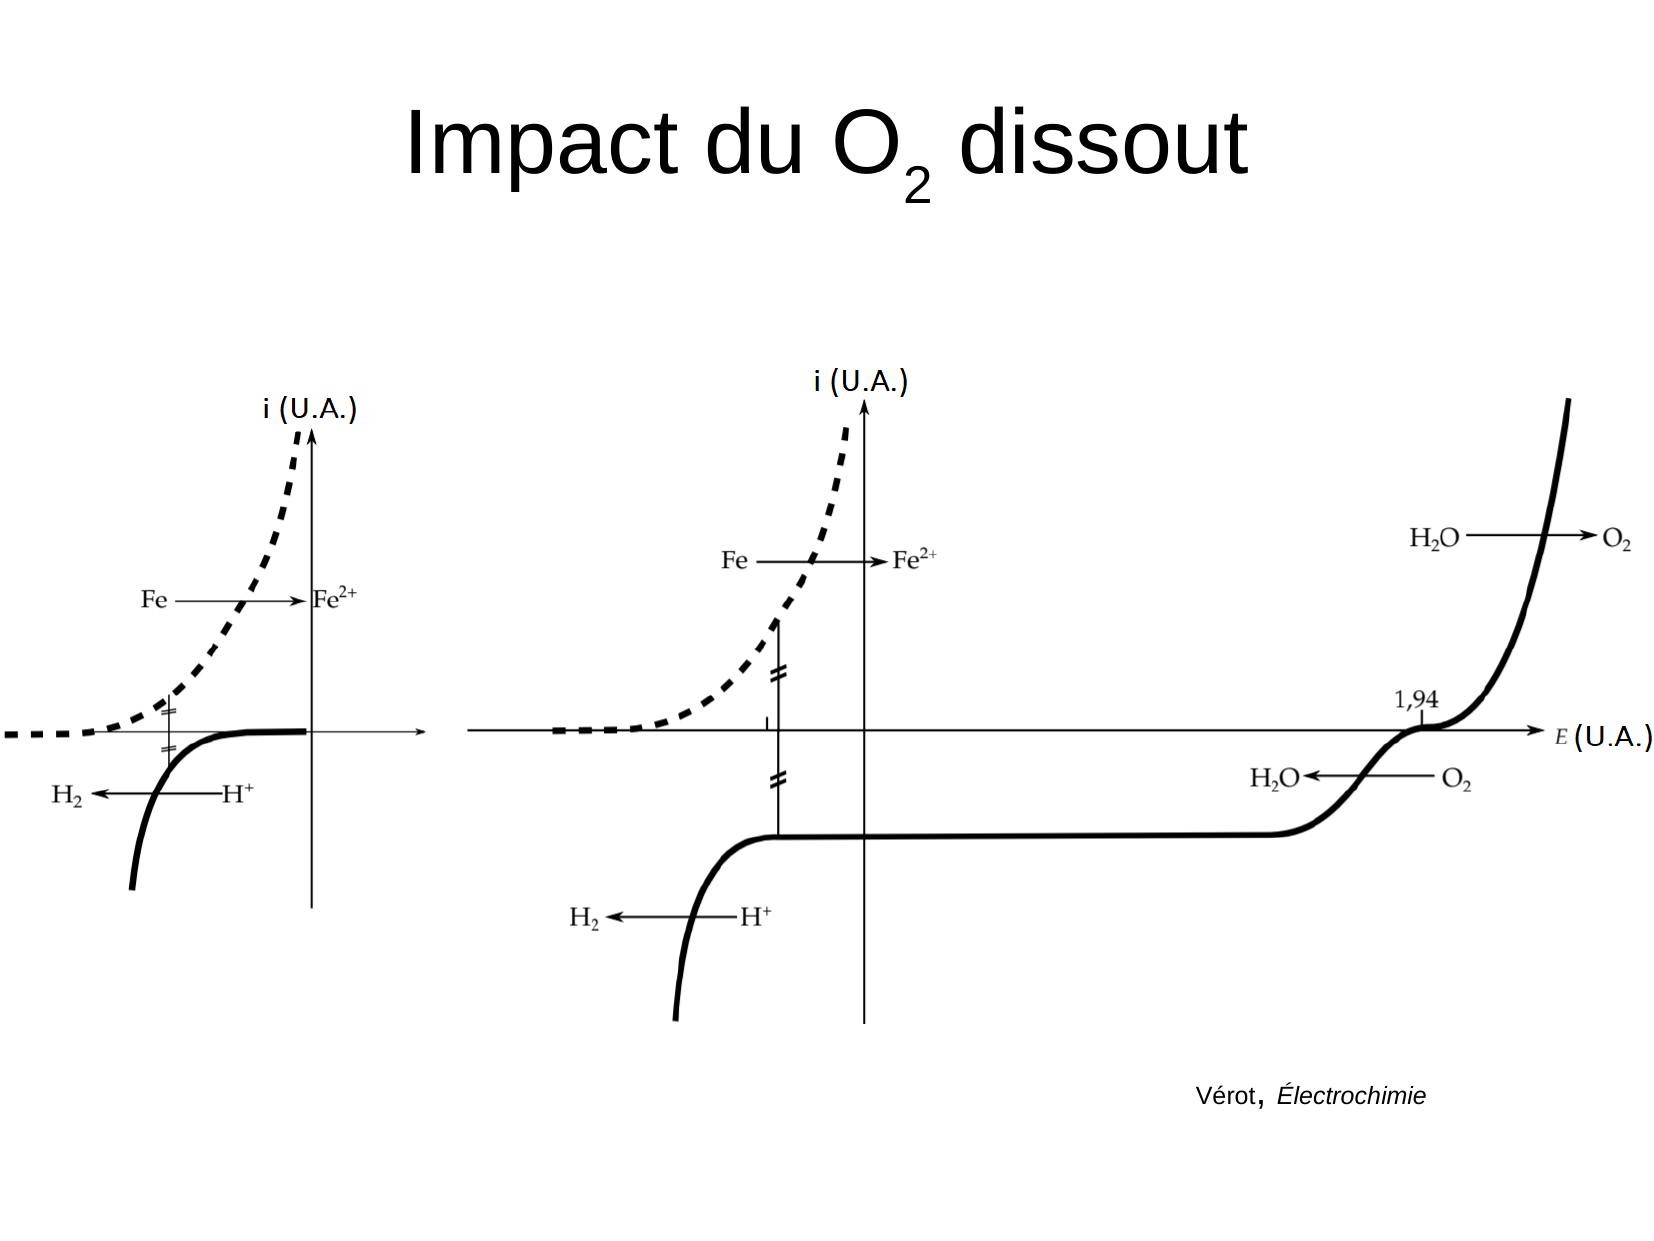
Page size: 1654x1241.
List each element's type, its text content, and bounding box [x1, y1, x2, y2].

text_box Vérot, Électrochimie [1181, 1062, 1501, 1120]
picture [0, 365, 1654, 1027]
title Impact du O2 dissout [82, 49, 1571, 257]
